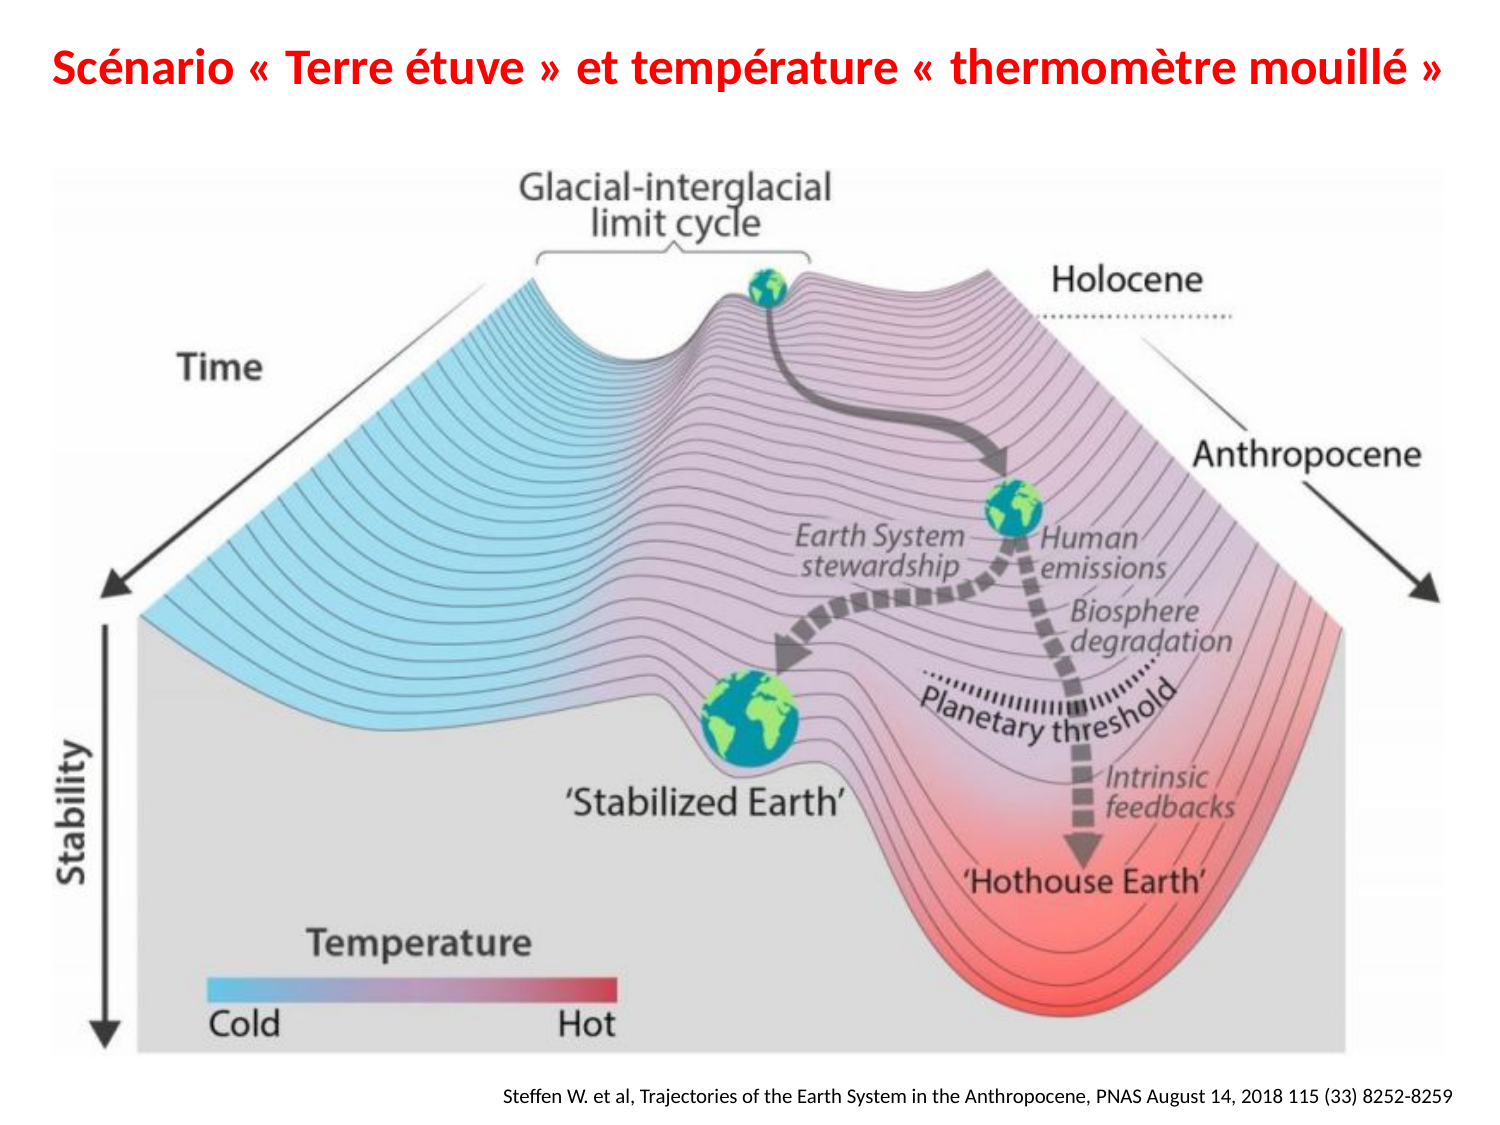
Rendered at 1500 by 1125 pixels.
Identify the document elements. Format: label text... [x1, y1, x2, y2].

text_box Steffen W. et al, Trajectories of the Earth System in the Anthropocene, PNAS August 14, 2018 115 (33) 8252-8259 [488, 1074, 1485, 1115]
title Scénario « Terre étuve » et température « thermomètre mouillé » [0, 2, 1500, 127]
picture [52, 168, 1444, 1057]
